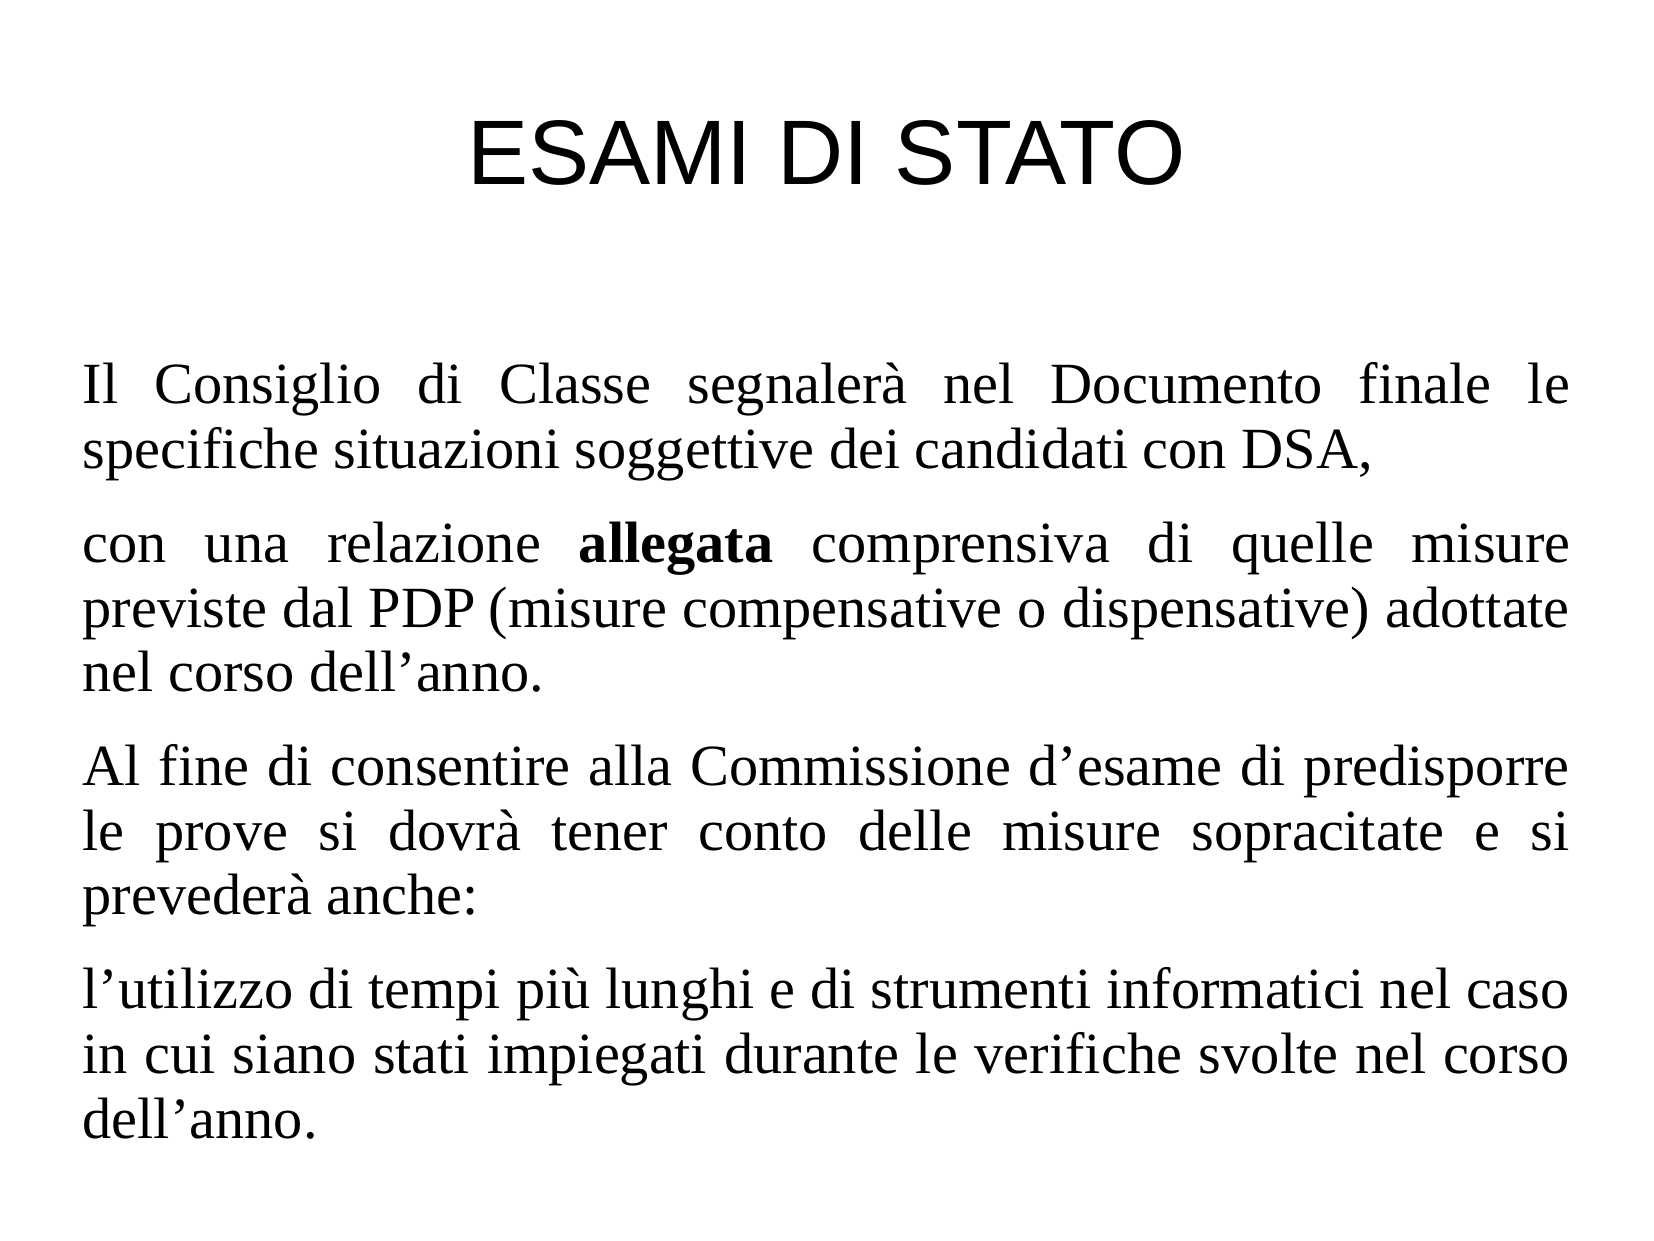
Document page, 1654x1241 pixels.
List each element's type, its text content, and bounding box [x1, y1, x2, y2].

title ESAMI DI STATO [82, 49, 1571, 257]
list Il Consiglio di Classe segnalerà nel Documento finale le specifiche situazioni soggettive dei candidati con DSA, con una relazione allegata comprensiva di quelle misure previste dal PDP (misure compensative o dispensative) adottate nel corso dell’anno. Al fine di consentire alla Commissione d’esame di predisporre le prove si dovrà tener conto delle misure sopracitate e si prevederà anche: l’utilizzo di tempi più lunghi e di strumenti informatici nel caso in cui siano stati impiegati durante le verifiche svolte nel corso dell’anno. [82, 290, 1571, 1151]
